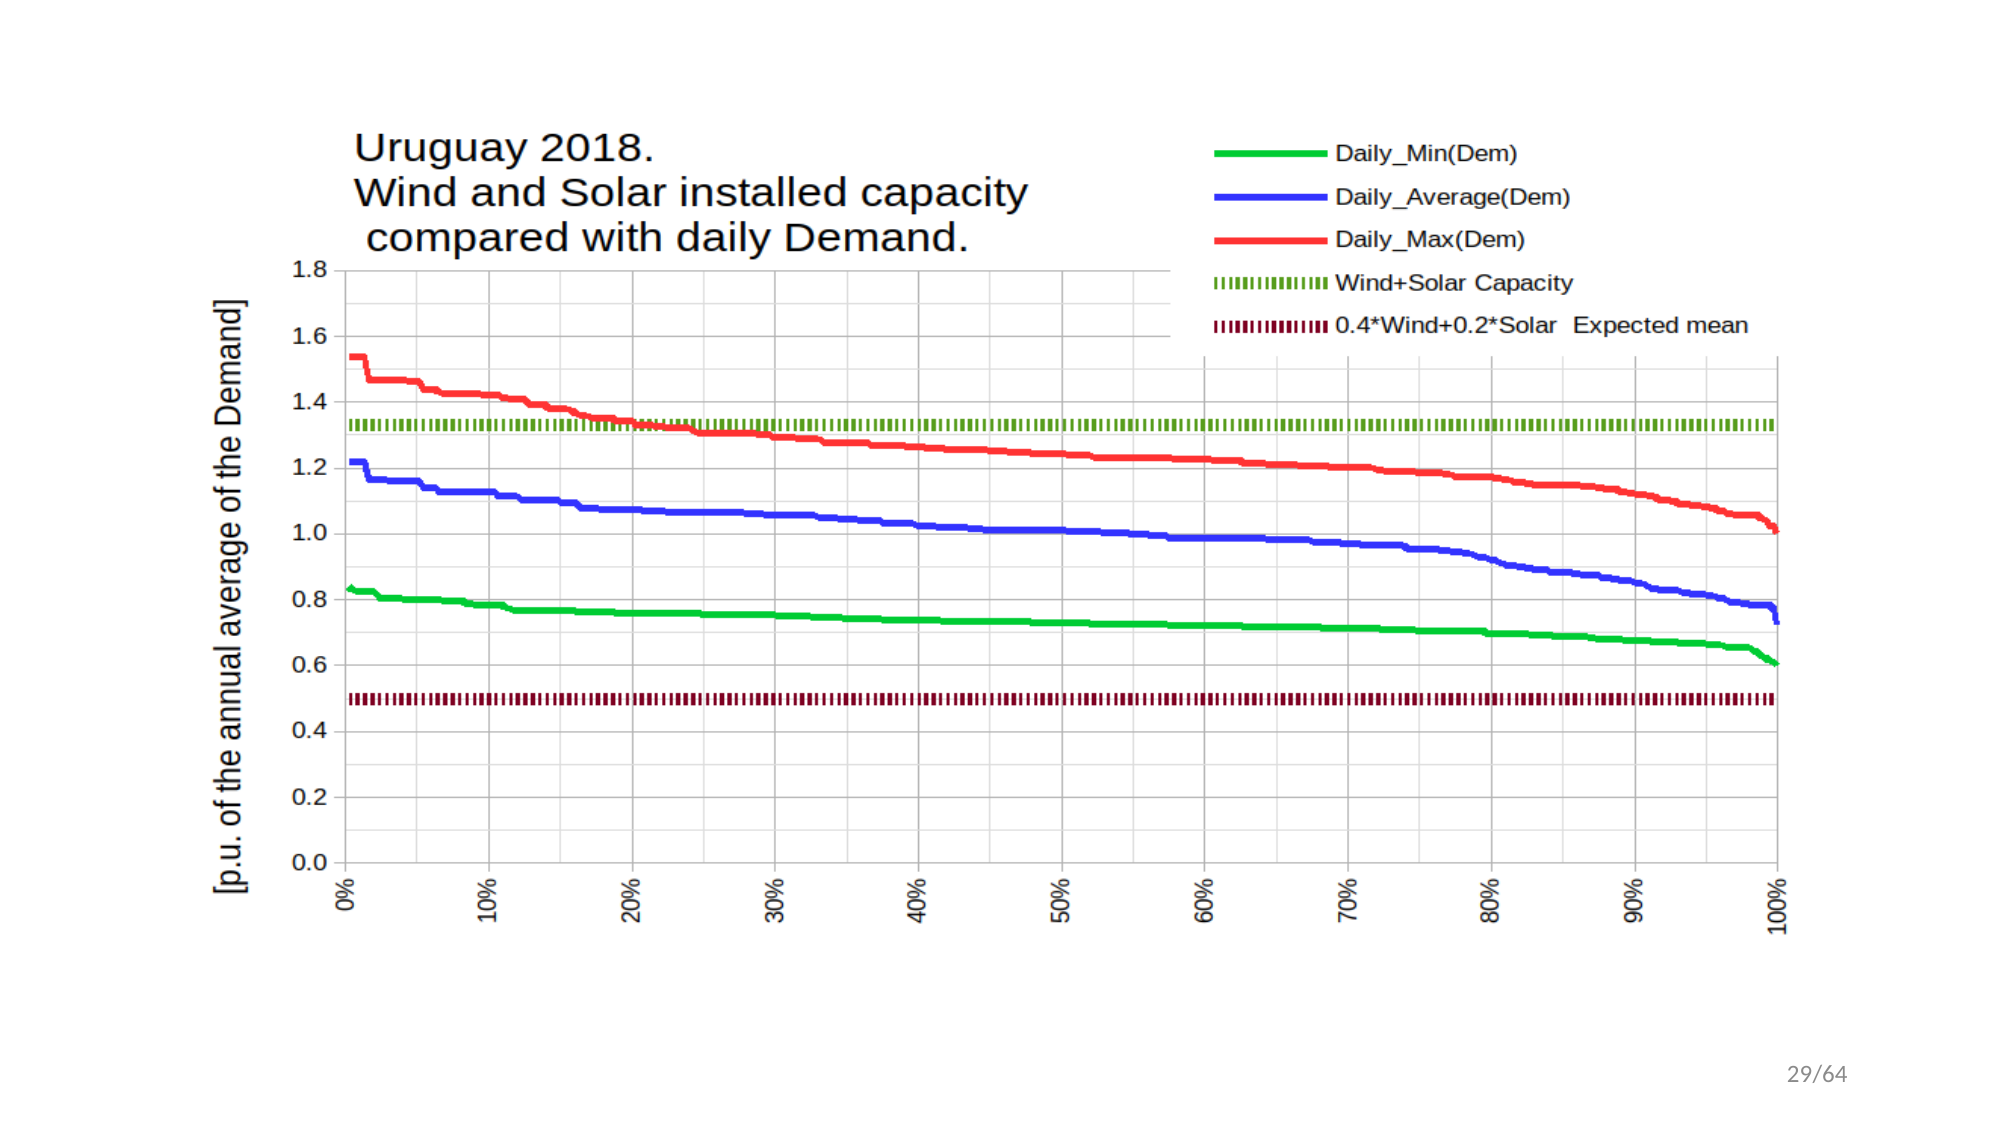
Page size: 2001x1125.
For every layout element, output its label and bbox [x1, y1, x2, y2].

picture [171, 89, 1830, 996]
